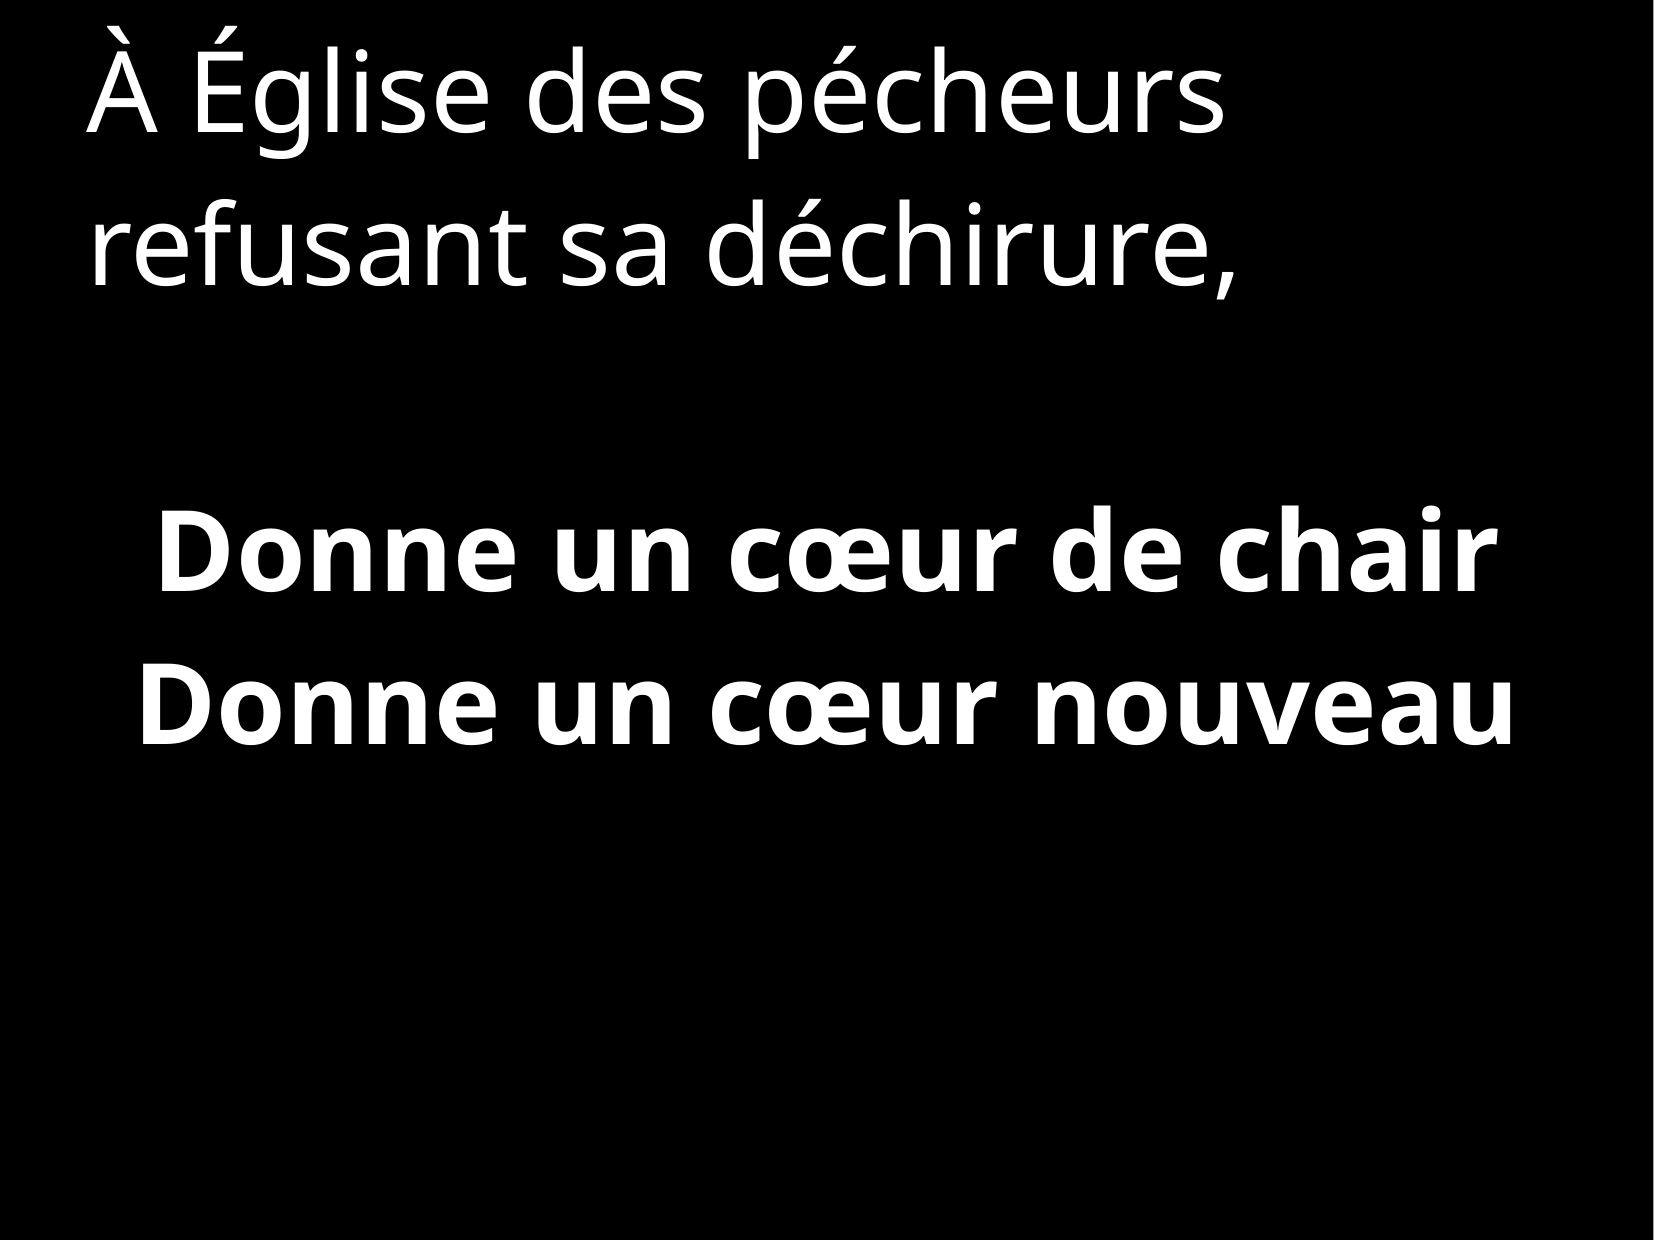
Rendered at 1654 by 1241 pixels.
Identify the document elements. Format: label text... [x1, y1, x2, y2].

text_box À Église des pécheurs refusant sa déchirure, Donne un cœur de chair Donne un cœur nouveau [0, 4, 1654, 1241]
